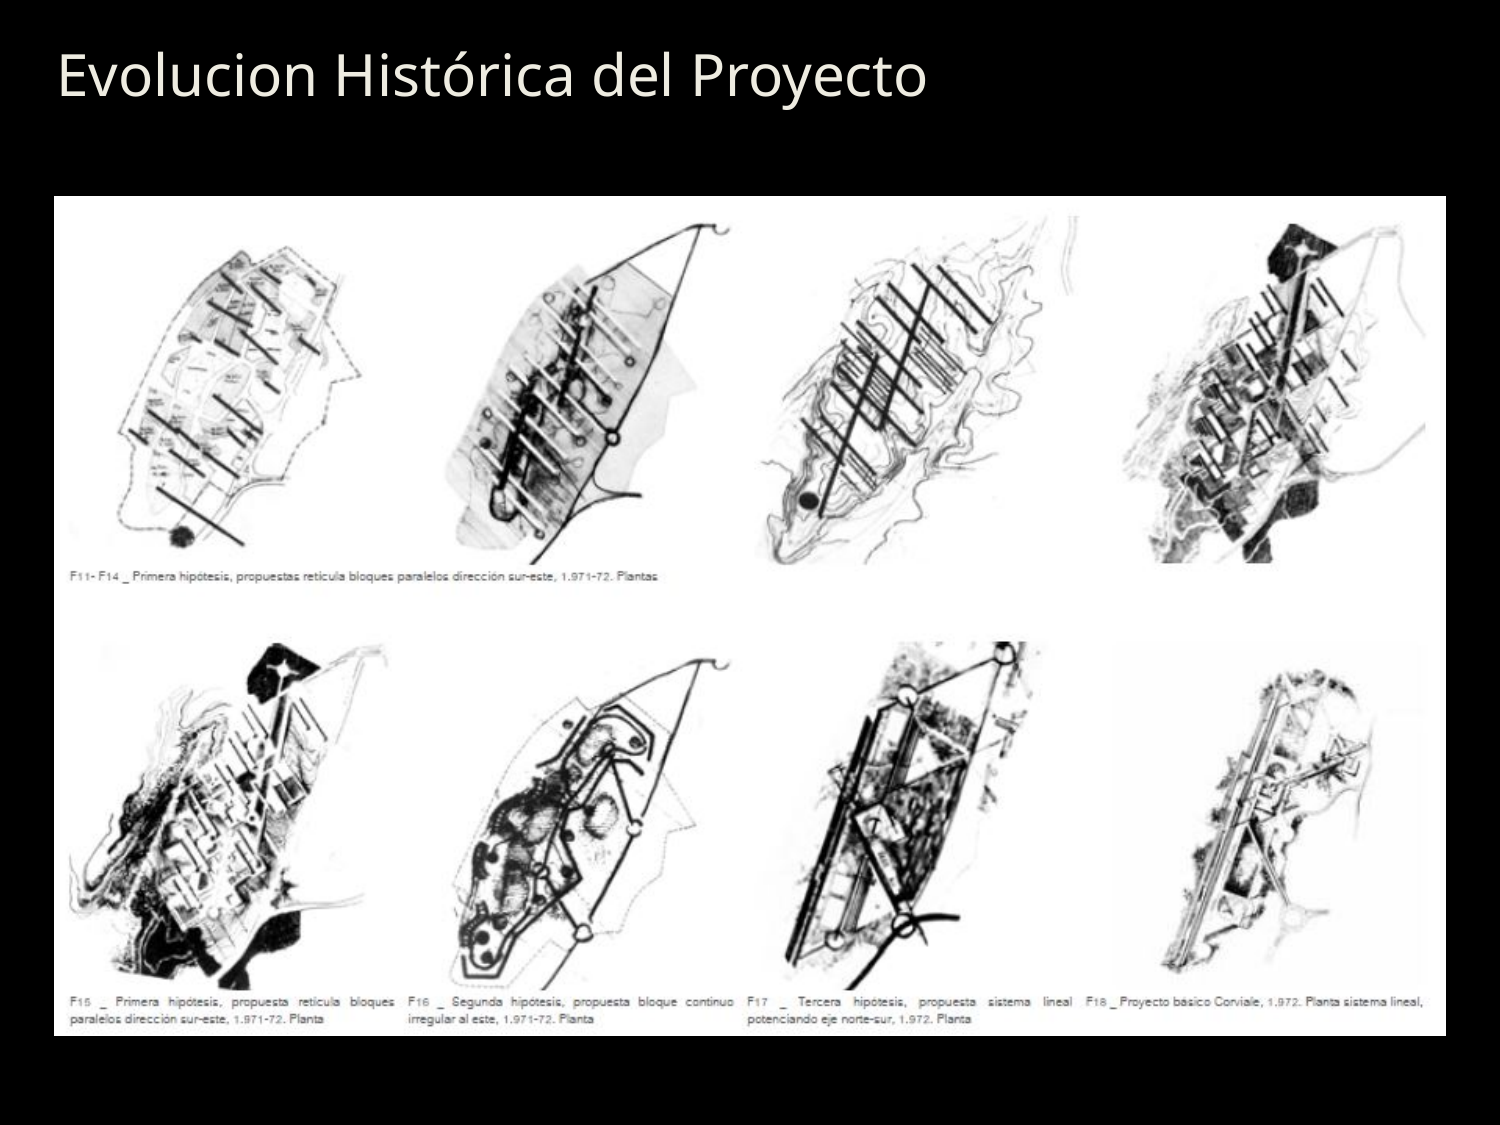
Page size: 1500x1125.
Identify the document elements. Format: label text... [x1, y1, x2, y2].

text_box Evolucion Histórica del Proyecto [41, 30, 1500, 117]
picture [54, 196, 1446, 1036]
